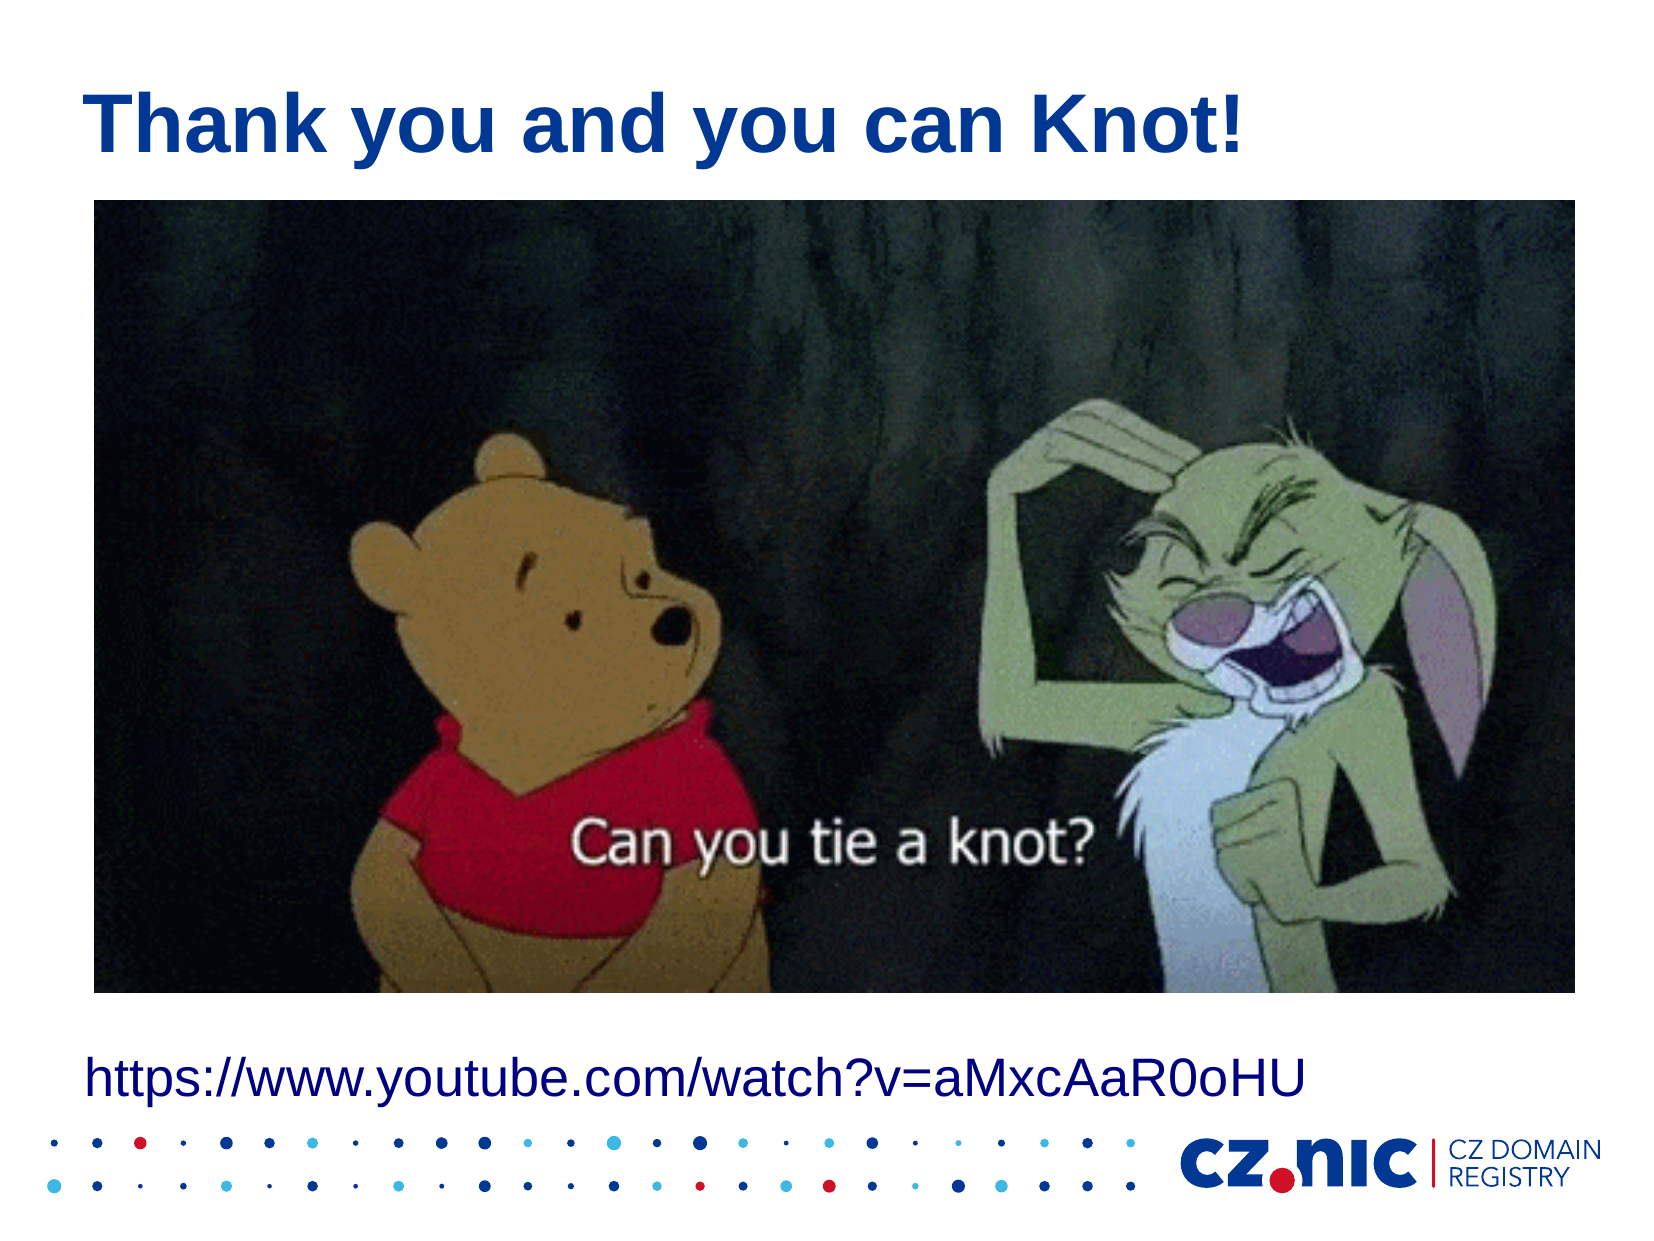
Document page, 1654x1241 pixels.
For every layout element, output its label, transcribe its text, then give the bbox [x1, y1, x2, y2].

title Thank you and you can Knot! [82, 70, 1571, 178]
text_box https://www.youtube.com/watch?v=aMxcAaR0oHU [47, 1039, 1347, 1116]
picture [94, 200, 1575, 993]
